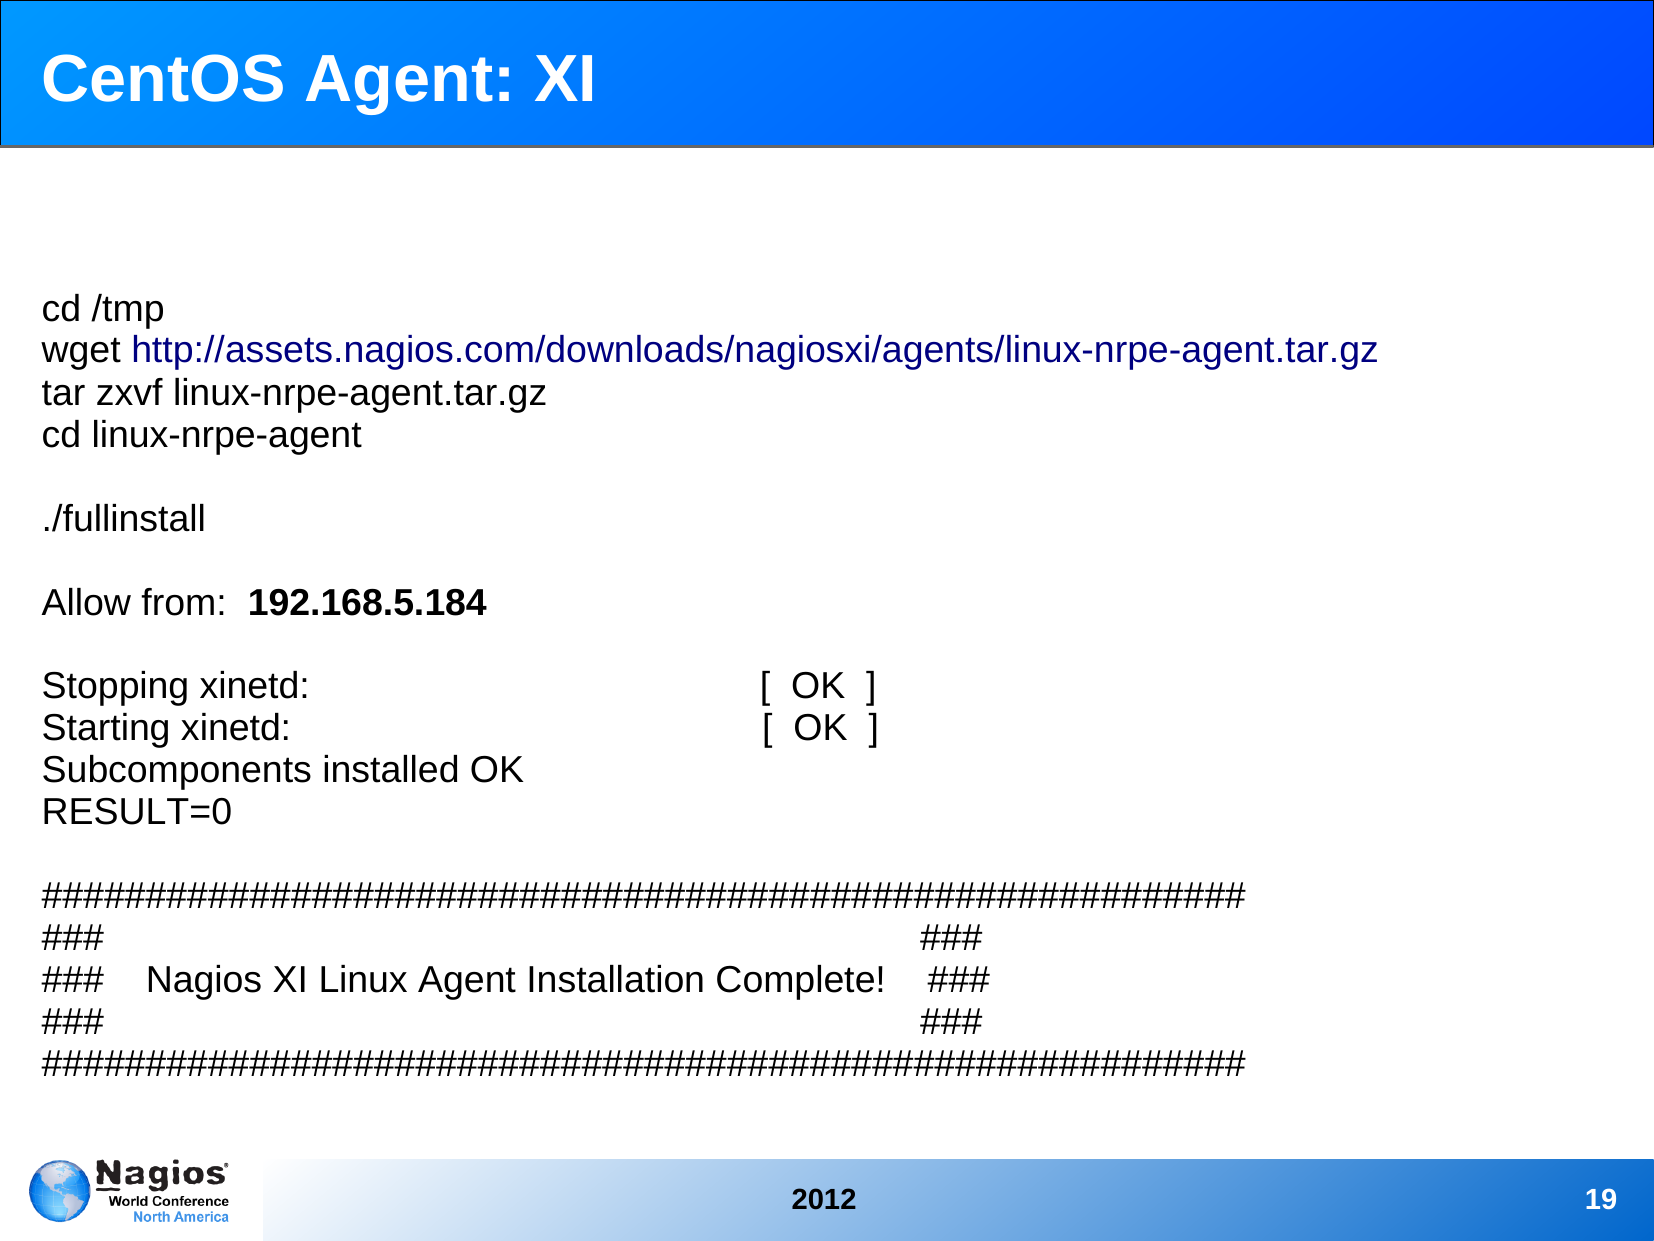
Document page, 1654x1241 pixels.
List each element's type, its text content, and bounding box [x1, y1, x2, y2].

picture [29, 1159, 229, 1235]
title CentOS Agent: XI [41, 36, 1248, 120]
subtitle cd /tmp wget http://assets.nagios.com/downloads/nagiosxi/agents/linux-nrpe-agent.tar.gz tar zxvf linux-nrpe-agent.tar.gz cd linux-nrpe-agent ./fullinstall Allow from: 192.168.5.184 Stopping xinetd: [ OK ] Starting xinetd: [ OK ] Subcomponents installed OK RESULT=0 ########################################################## ### ### ### Nagios XI Linux Agent Installation Complete! ### ### ### ########################################################## [41, 184, 1618, 1187]
